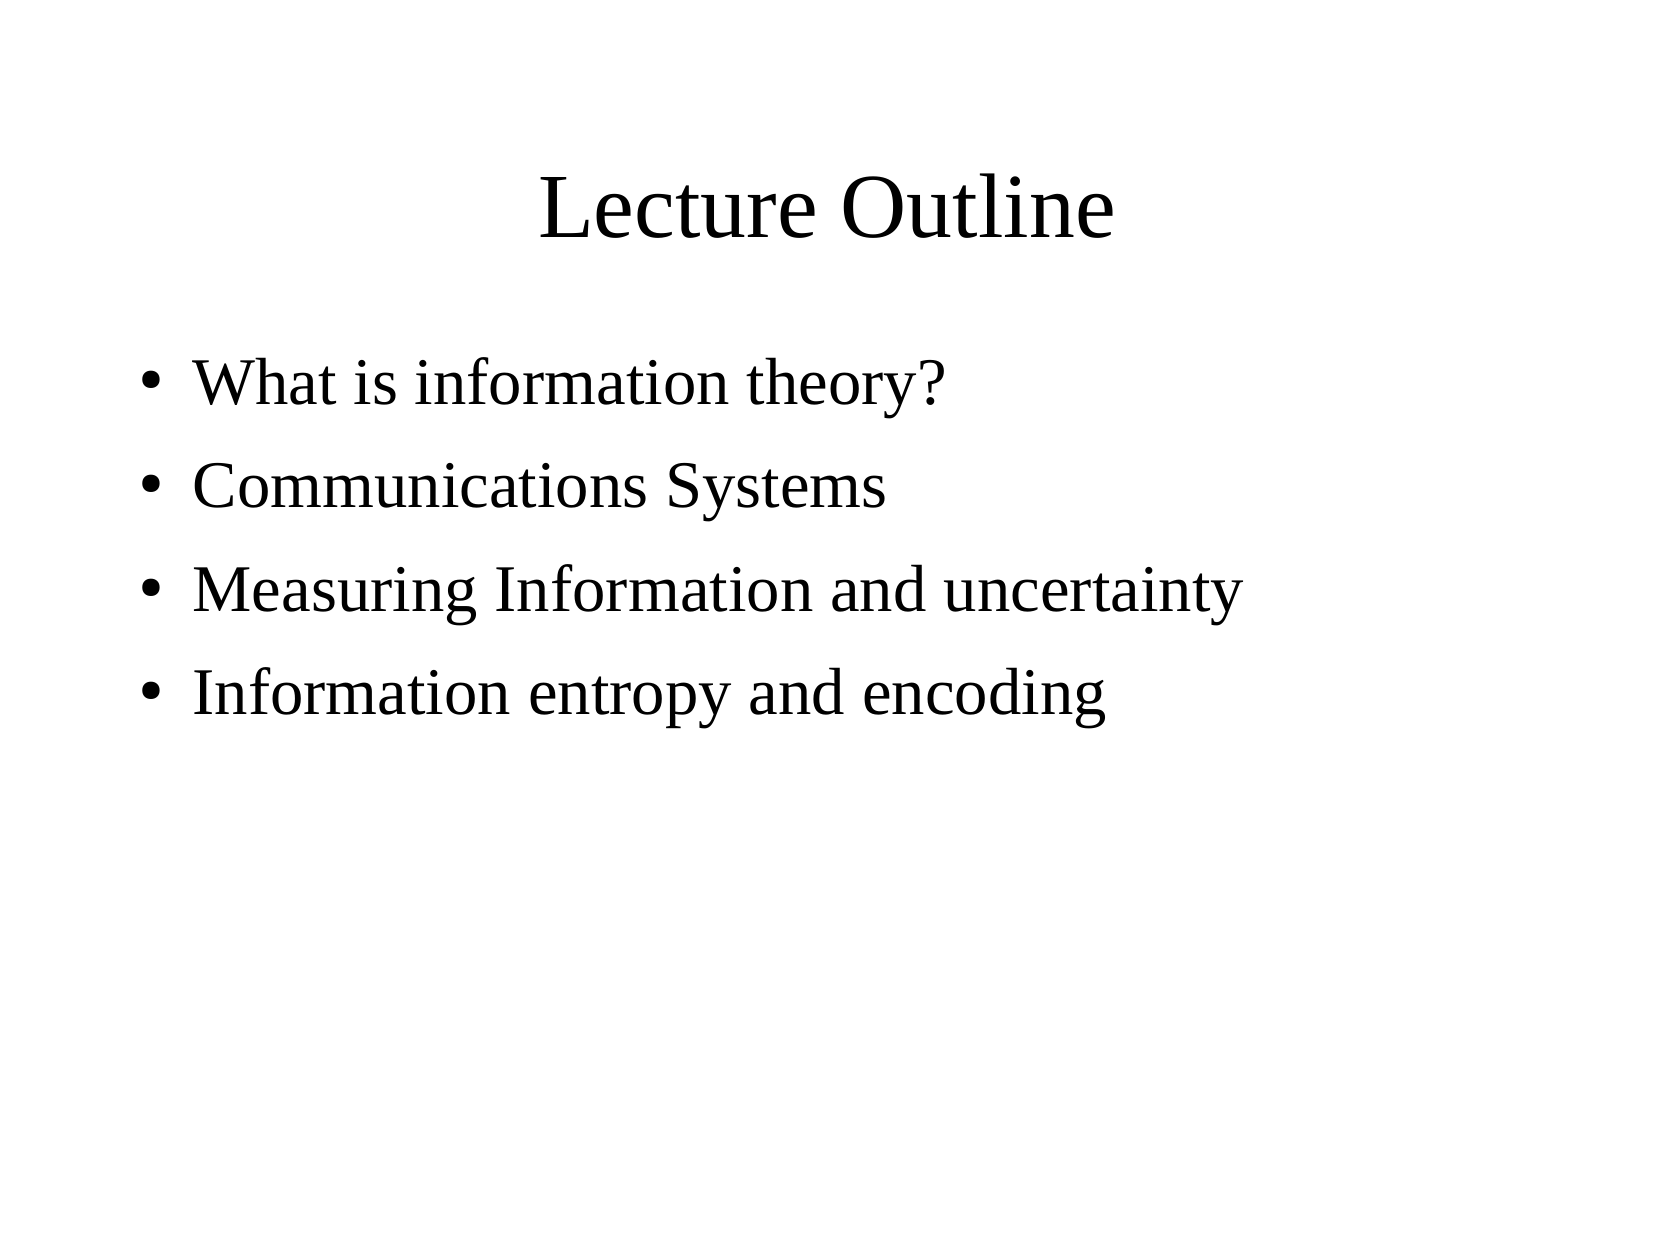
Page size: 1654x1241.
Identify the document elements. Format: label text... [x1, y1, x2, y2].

list What is information theory? Communications Systems Measuring Information and uncertainty Information entropy and encoding [121, 344, 1534, 1127]
title Lecture Outline [121, 102, 1534, 311]
